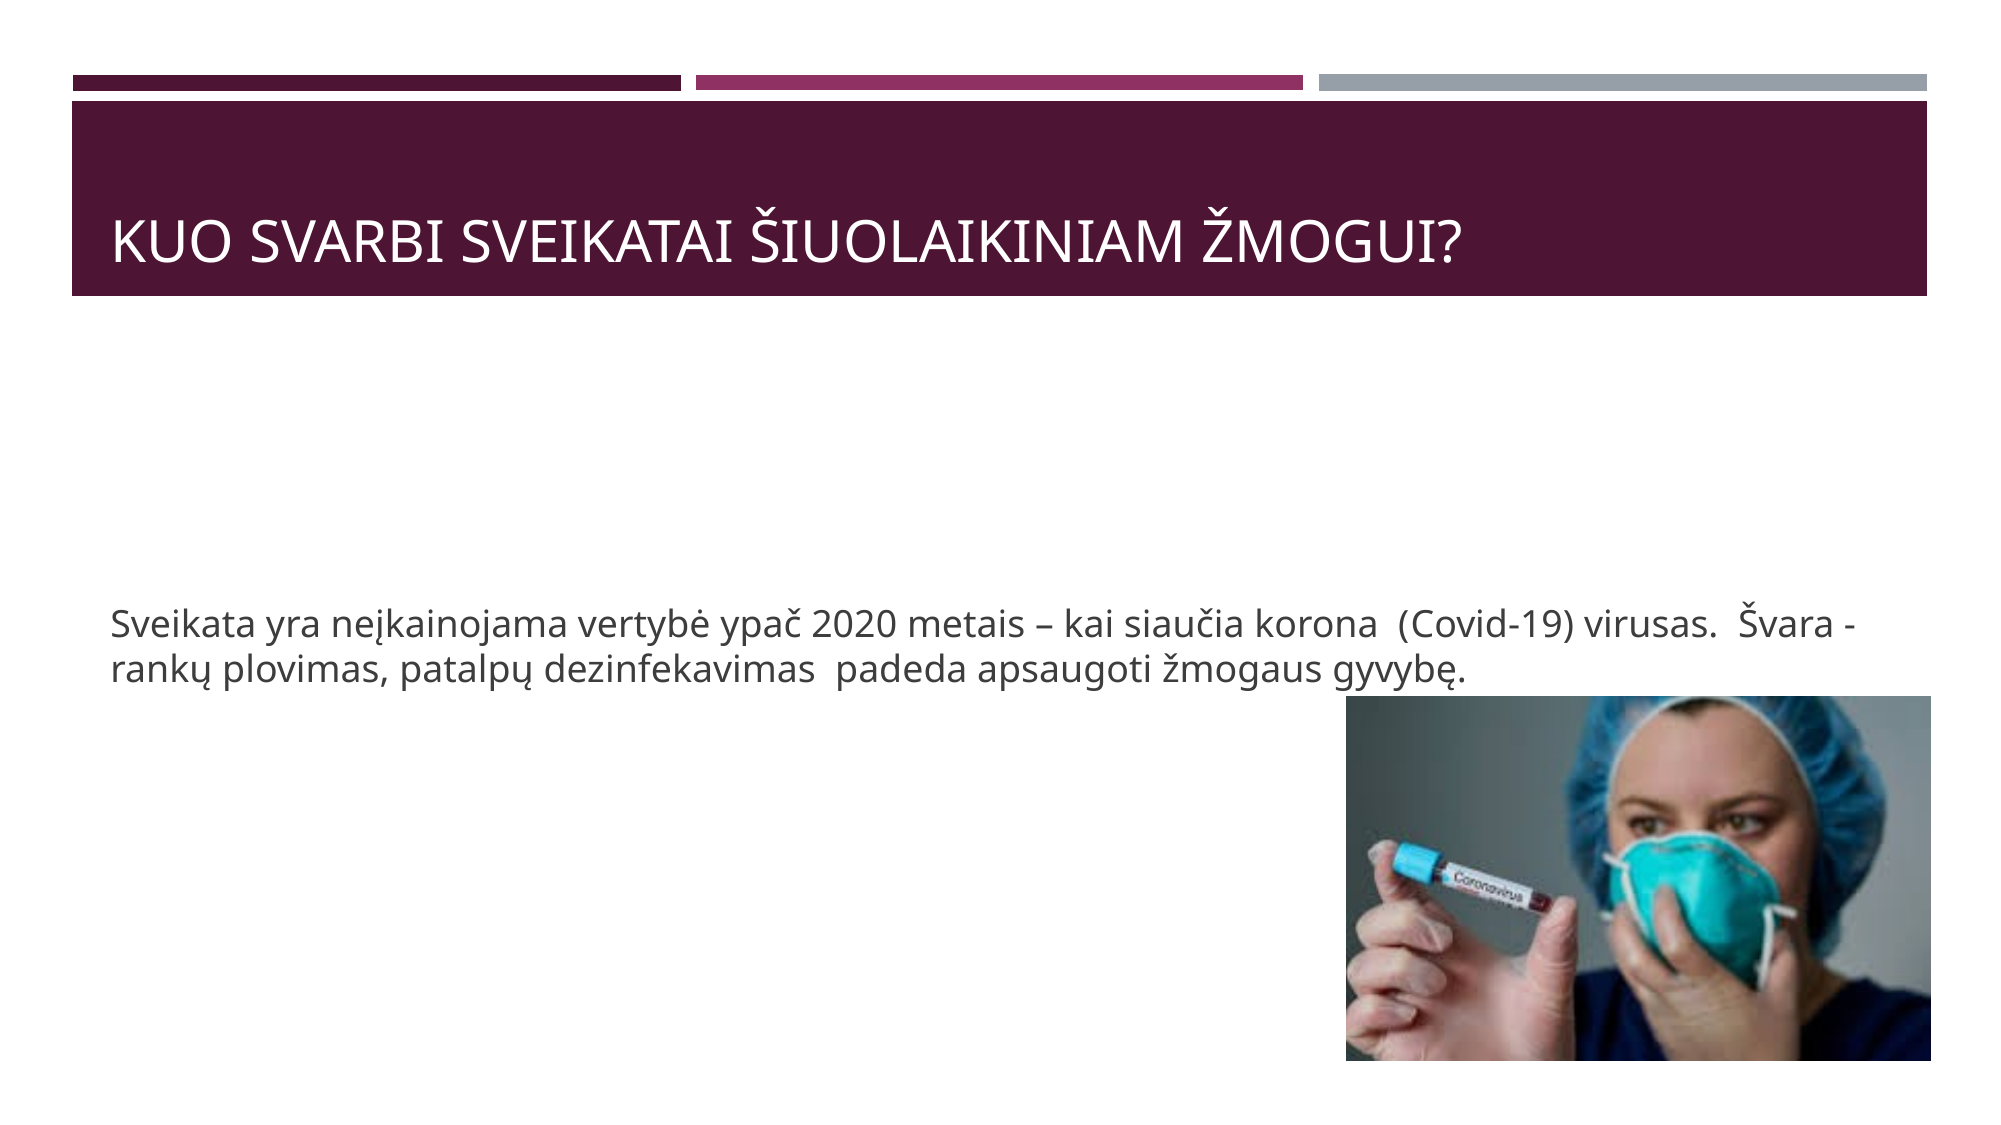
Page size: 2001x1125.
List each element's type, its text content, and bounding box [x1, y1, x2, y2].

picture [1346, 696, 1931, 1061]
list Sveikata yra neįkainojama vertybė ypač 2020 metais – kai siaučia korona (Covid-19) virusas. Švara - rankų plovimas, patalpų dezinfekavimas padeda apsaugoti žmogaus gyvybę. [95, 357, 1905, 991]
title Kuo svarbi sveikatai šiuolaikiniam žmogui? [95, 115, 1905, 282]
